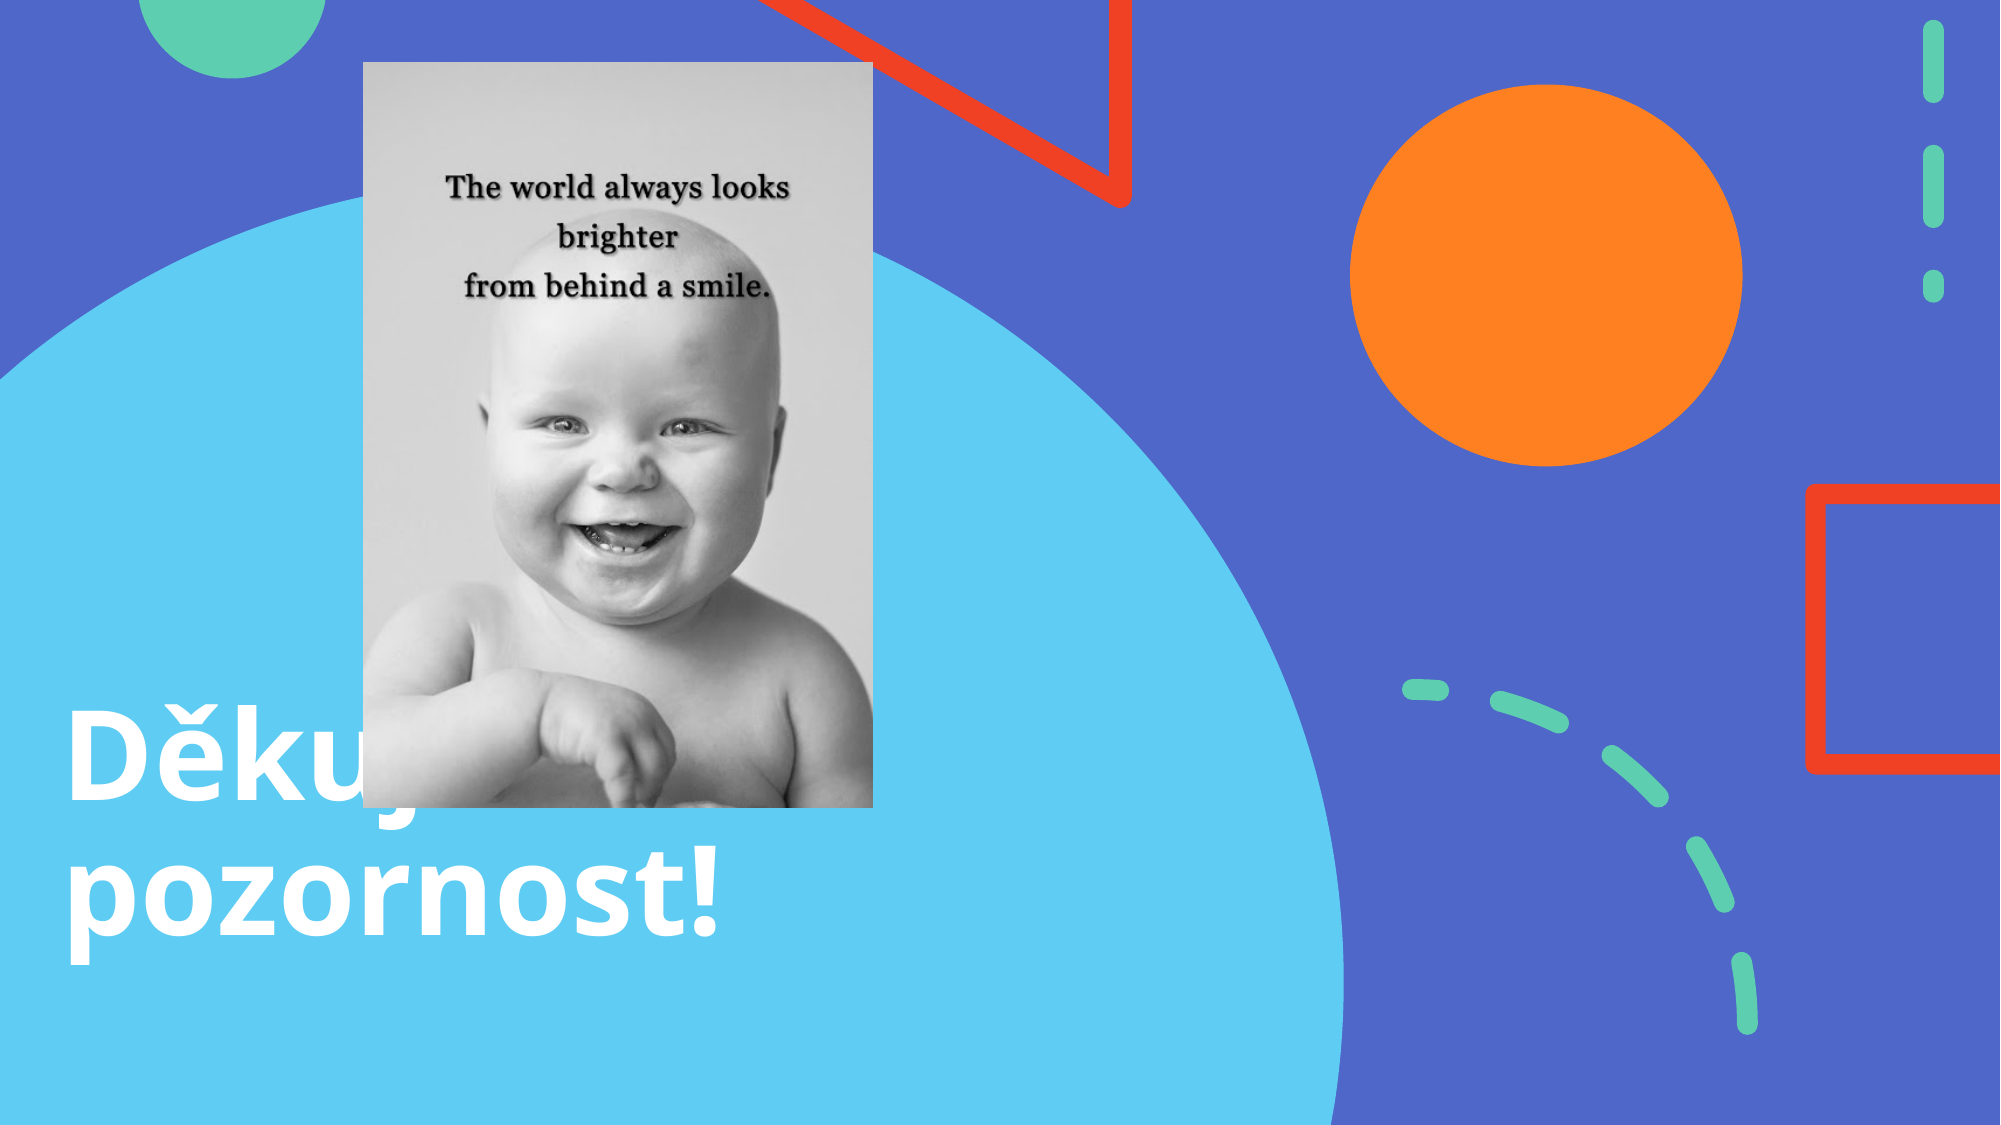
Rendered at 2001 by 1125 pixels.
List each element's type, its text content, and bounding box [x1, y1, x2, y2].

picture [363, 62, 873, 808]
text_box [0, 0, 2000, 1125]
title Děkuji za pozornost! [46, 450, 1330, 971]
